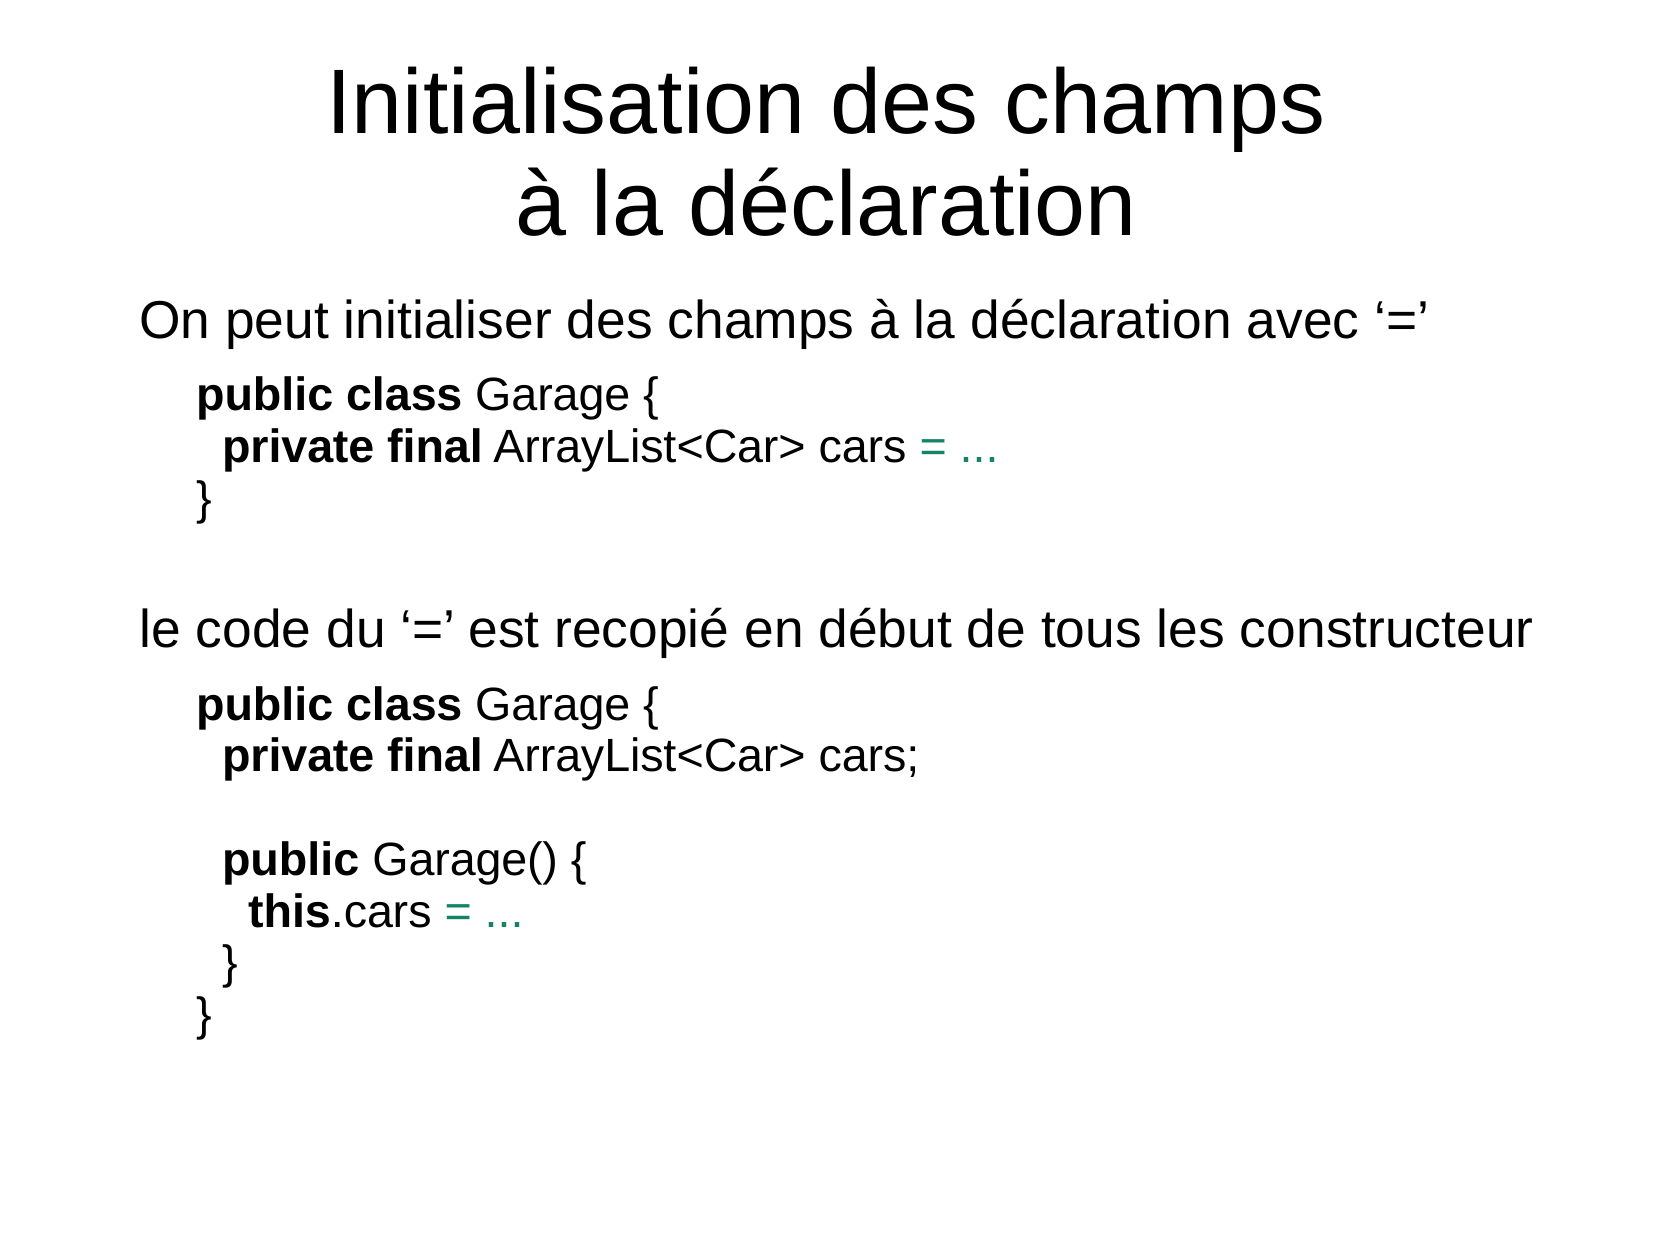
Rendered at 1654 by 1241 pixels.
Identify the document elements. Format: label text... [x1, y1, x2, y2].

title Initialisation des champs à la déclaration [82, 49, 1571, 257]
list On peut initialiser des champs à la déclaration avec ‘=’ public class Garage { private final ArrayList<Car> cars = ... } le code du ‘=’ est recopié en début de tous les constructeur public class Garage { private final ArrayList<Car> cars; public Garage() { this.cars = ... } } [82, 290, 1571, 1096]
